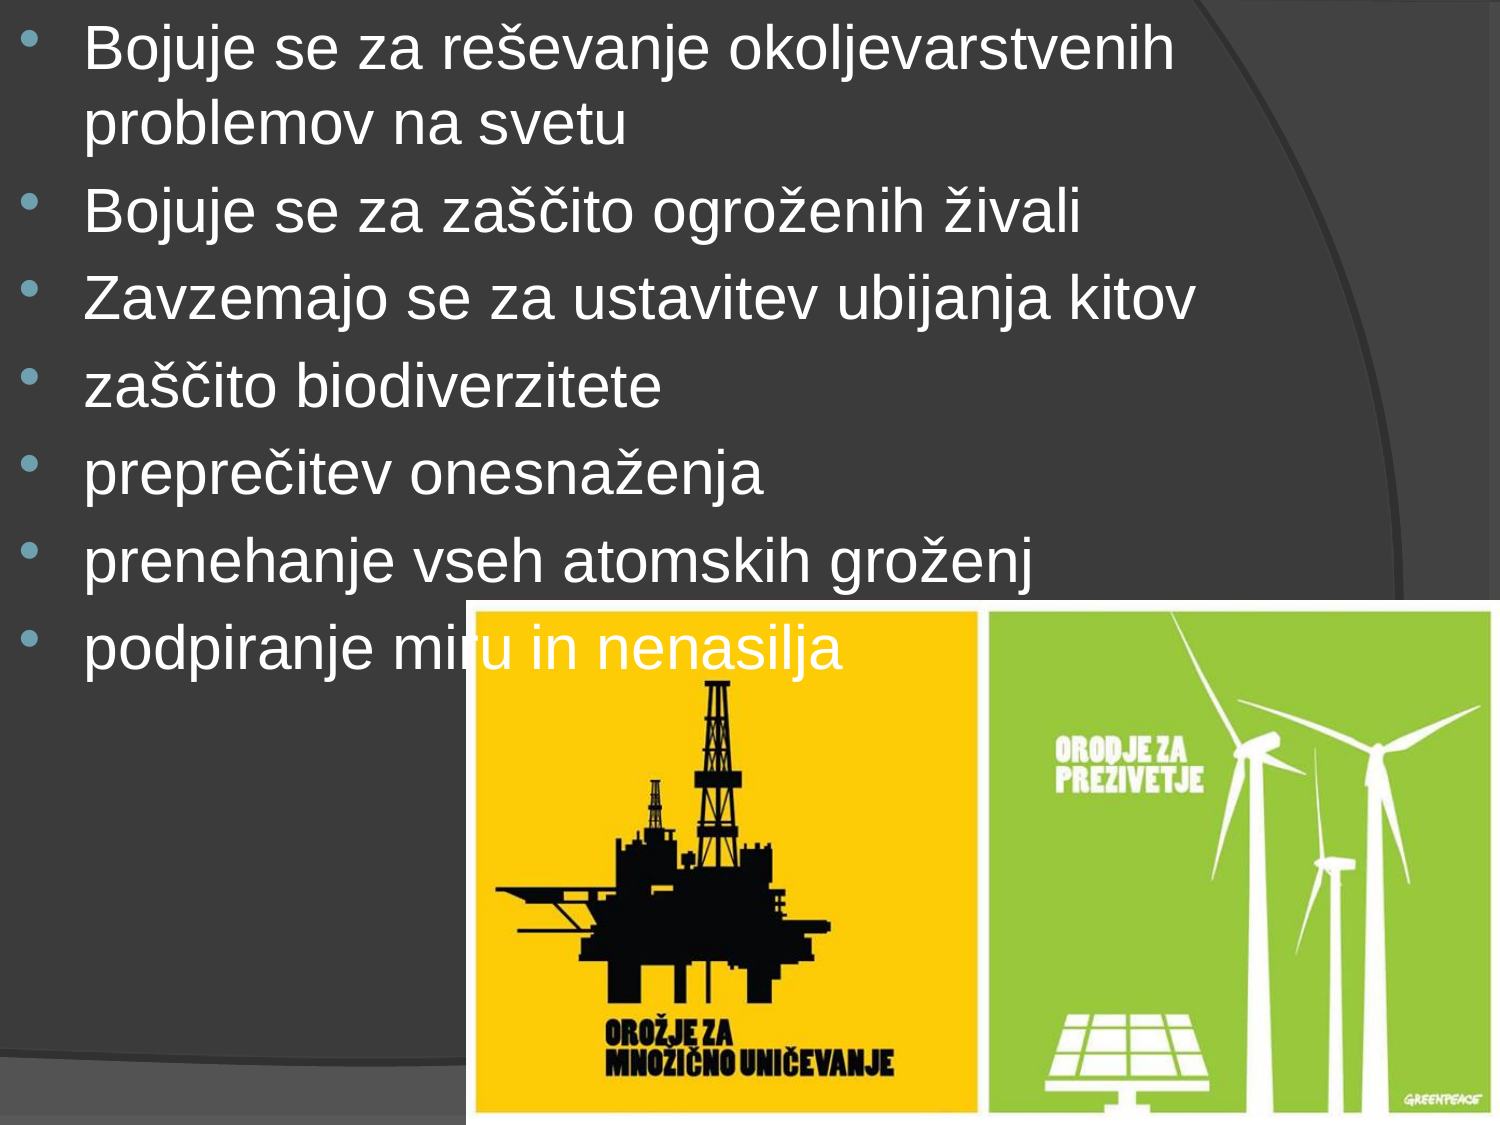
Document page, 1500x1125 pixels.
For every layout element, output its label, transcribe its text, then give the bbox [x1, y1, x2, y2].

list Bojuje se za reševanje okoljevarstvenih problemov na svetu Bojuje se za zaščito ogroženih živali Zavzemajo se za ustavitev ubijanja kitov zaščito biodiverzitete preprečitev onesnaženja prenehanje vseh atomskih groženj podpiranje miru in nenasilja [0, 0, 1442, 1052]
picture [466, 600, 1500, 1125]
